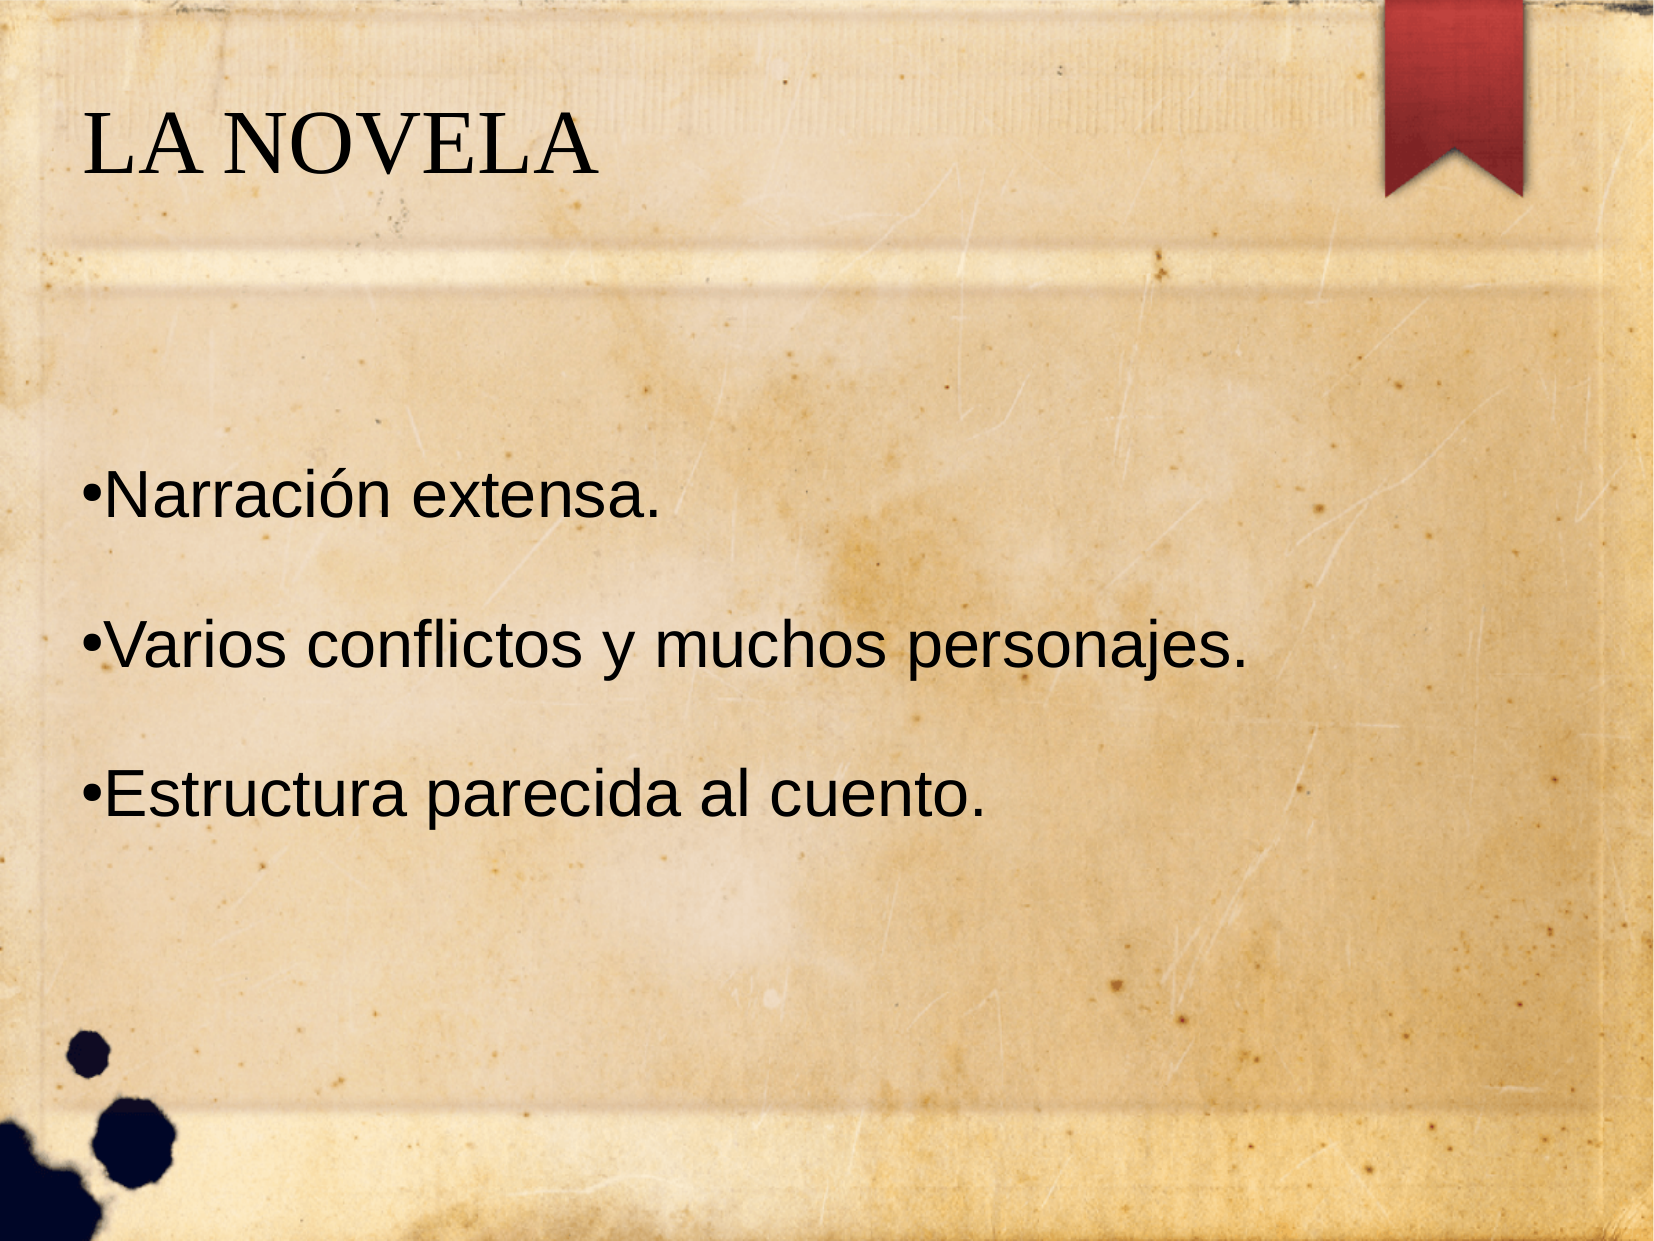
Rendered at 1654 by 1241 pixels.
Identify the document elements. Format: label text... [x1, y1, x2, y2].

picture [0, 0, 1654, 1241]
subtitle Narración extensa. Varios conflictos y muchos personajes. Estructura parecida al cuento. [80, 284, 1536, 1004]
title LA NOVELA [82, 49, 1347, 237]
